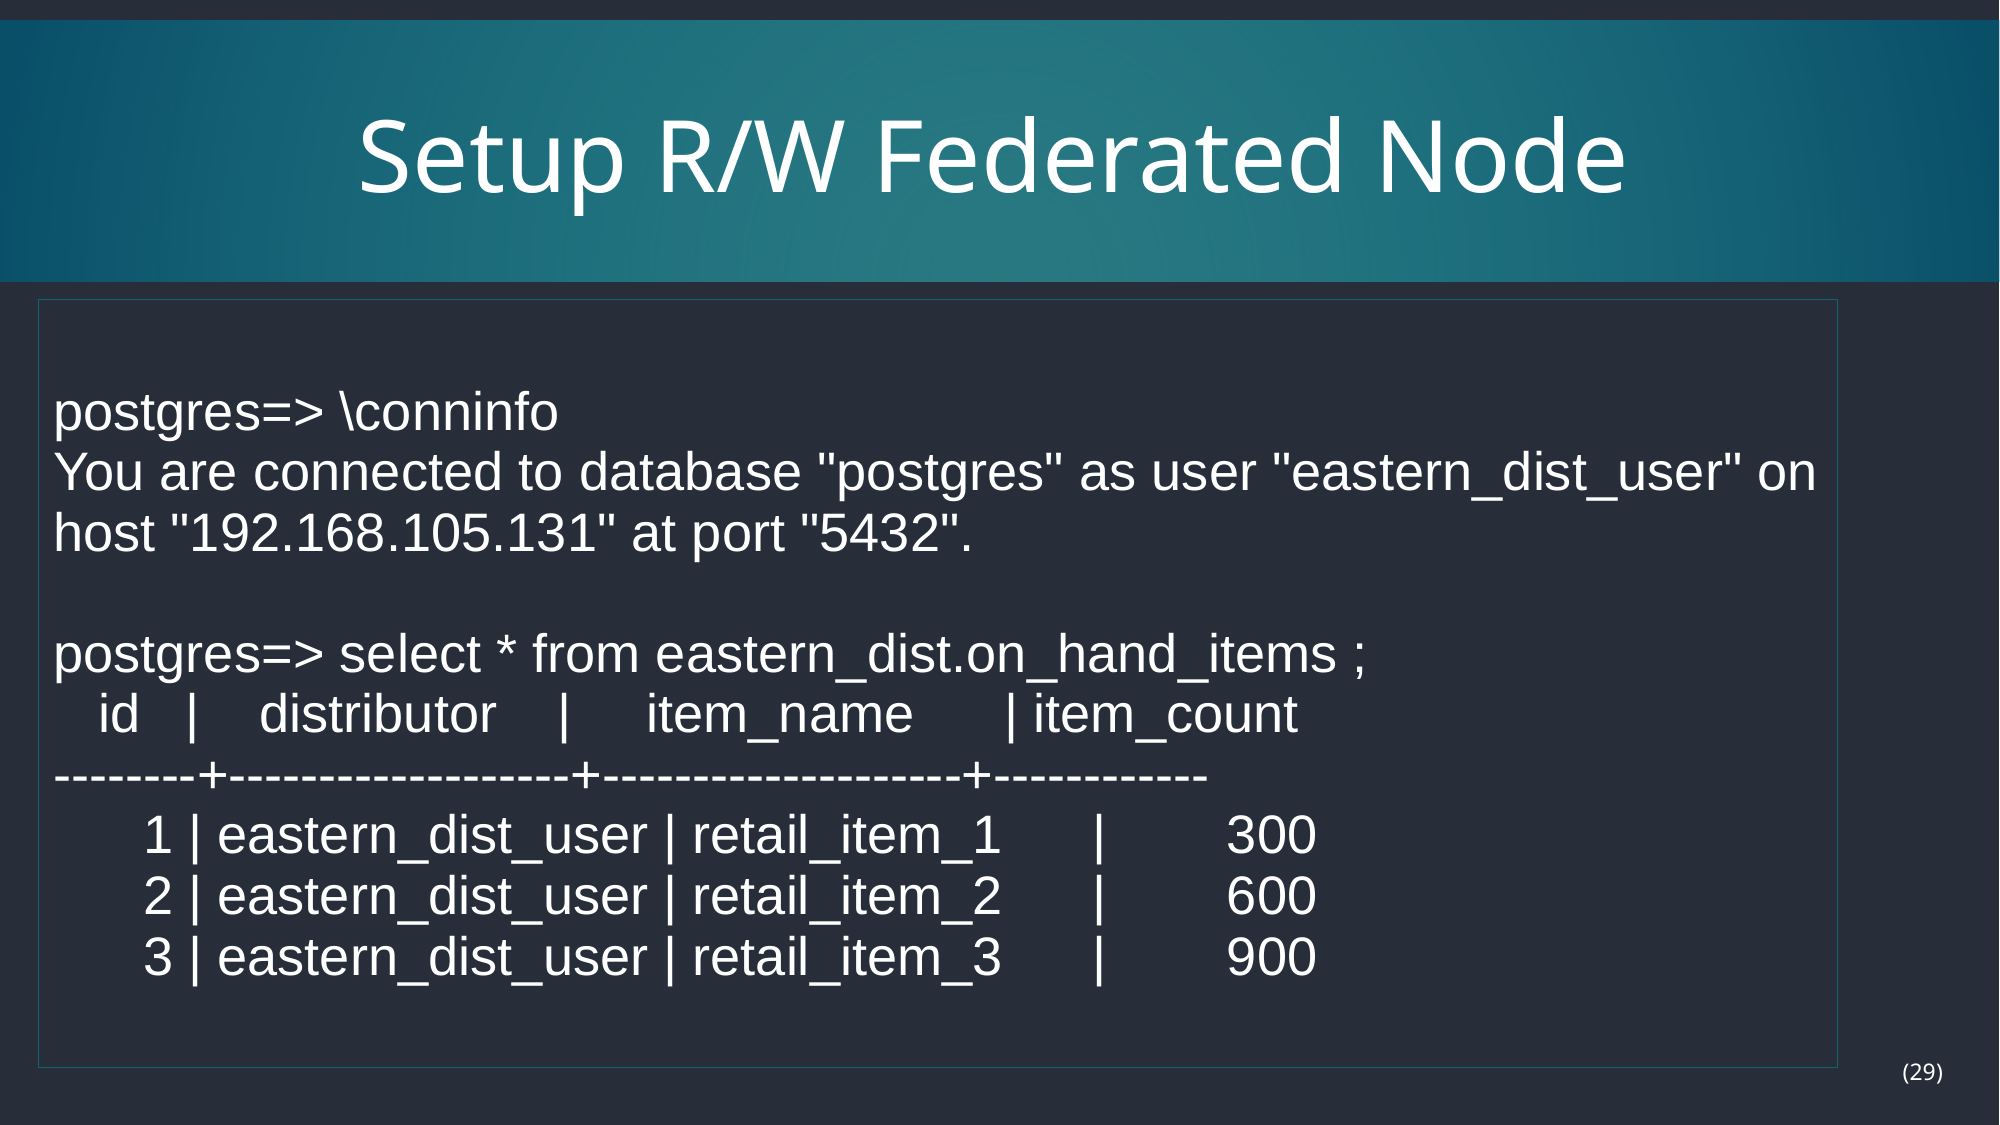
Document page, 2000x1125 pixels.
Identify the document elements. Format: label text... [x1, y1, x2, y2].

text_box [0, 20, 2000, 282]
slide_number (<number>) [1508, 1042, 1959, 1103]
text_box Setup R/W Federated Node [37, 85, 1950, 220]
text_box postgres=> \conninfo You are connected to database "postgres" as user "eastern_dist_user" on host "192.168.105.131" at port "5432". postgres=> select * from eastern_dist.on_hand_items ; id | distributor | item_name | item_count --------+-------------------+--------------------+------------ 1 | eastern_dist_user | retail_item_1 | 300 2 | eastern_dist_user | retail_item_2 | 600 3 | eastern_dist_user | retail_item_3 | 900 [38, 299, 1838, 1068]
